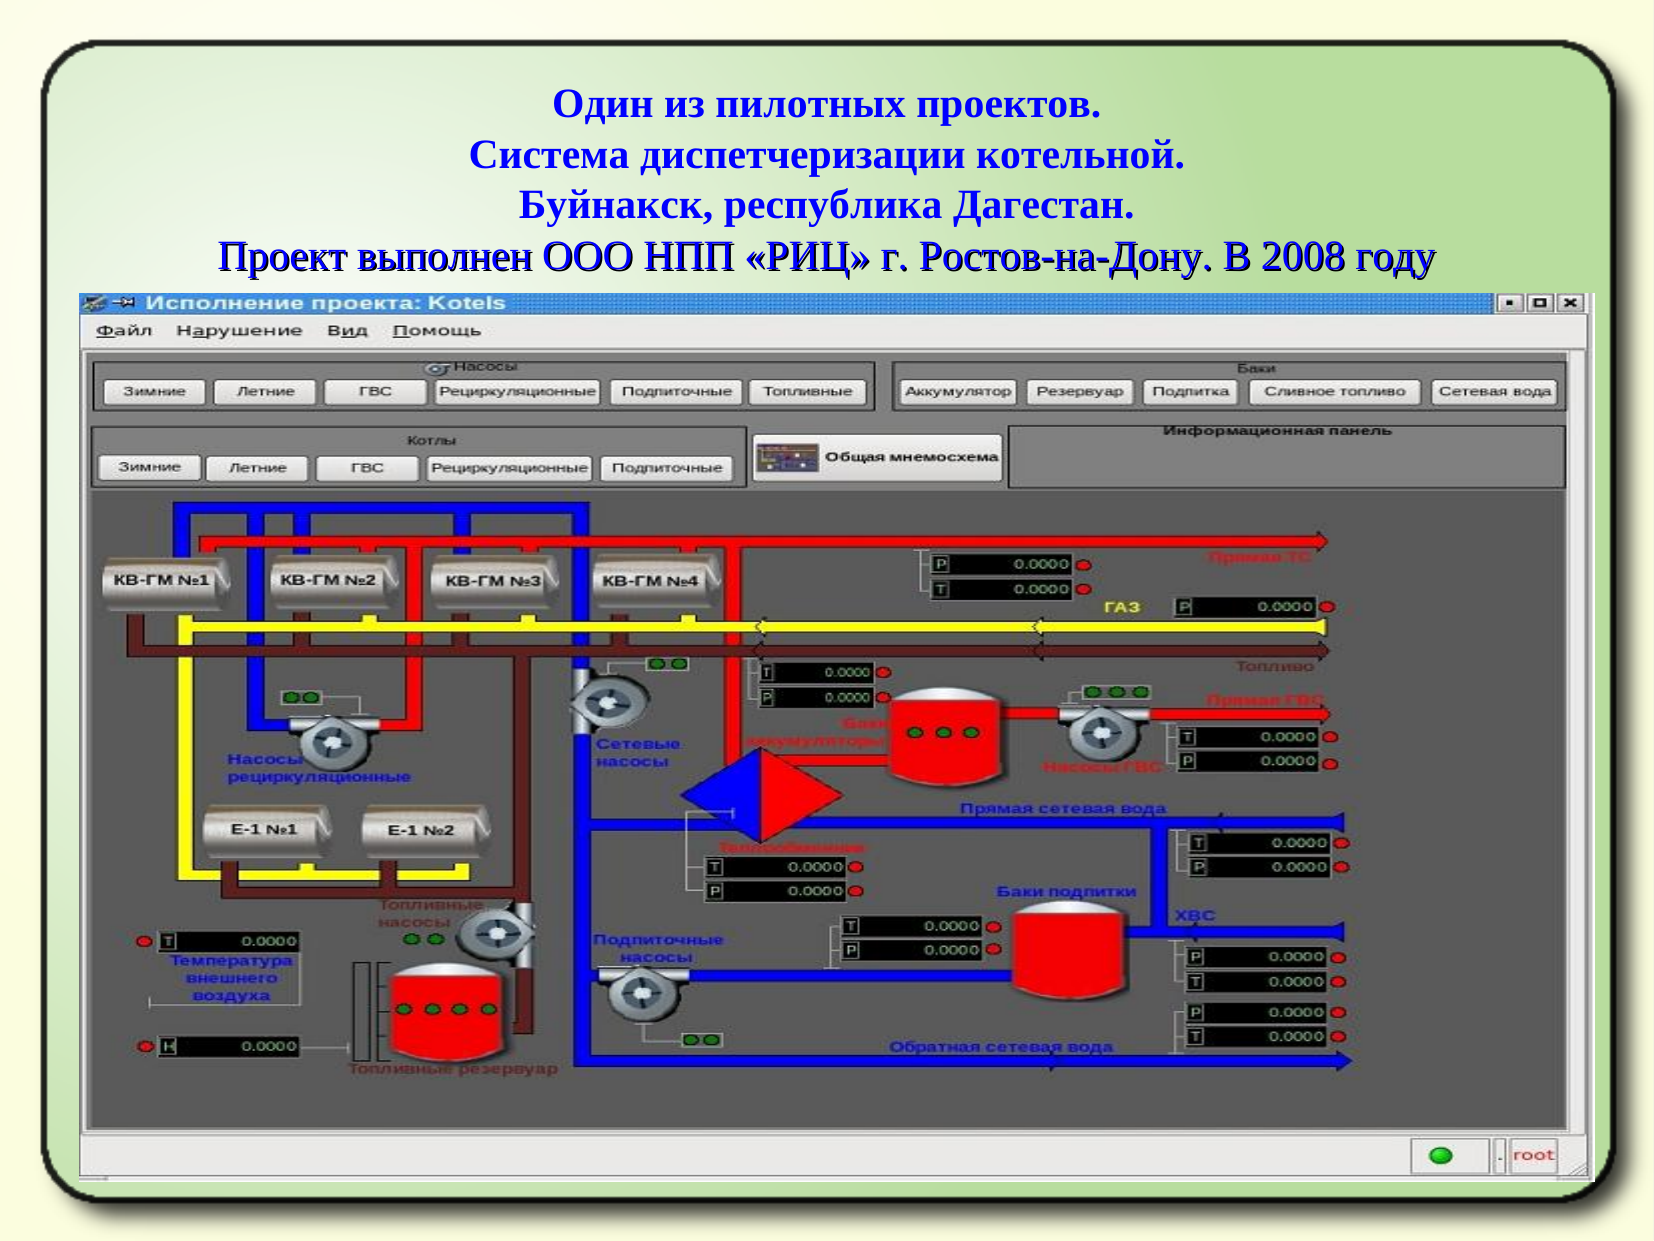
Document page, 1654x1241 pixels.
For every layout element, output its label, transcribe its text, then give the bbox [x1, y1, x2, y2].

title Один из пилотных проектов. Система диспетчеризации котельной. Буйнакск, республика Дагестан. Проект выполнен ООО НПП «РИЦ» г. Ростов-на-Дону. В 2008 году [59, 63, 1595, 290]
picture [0, 0, 1654, 1241]
